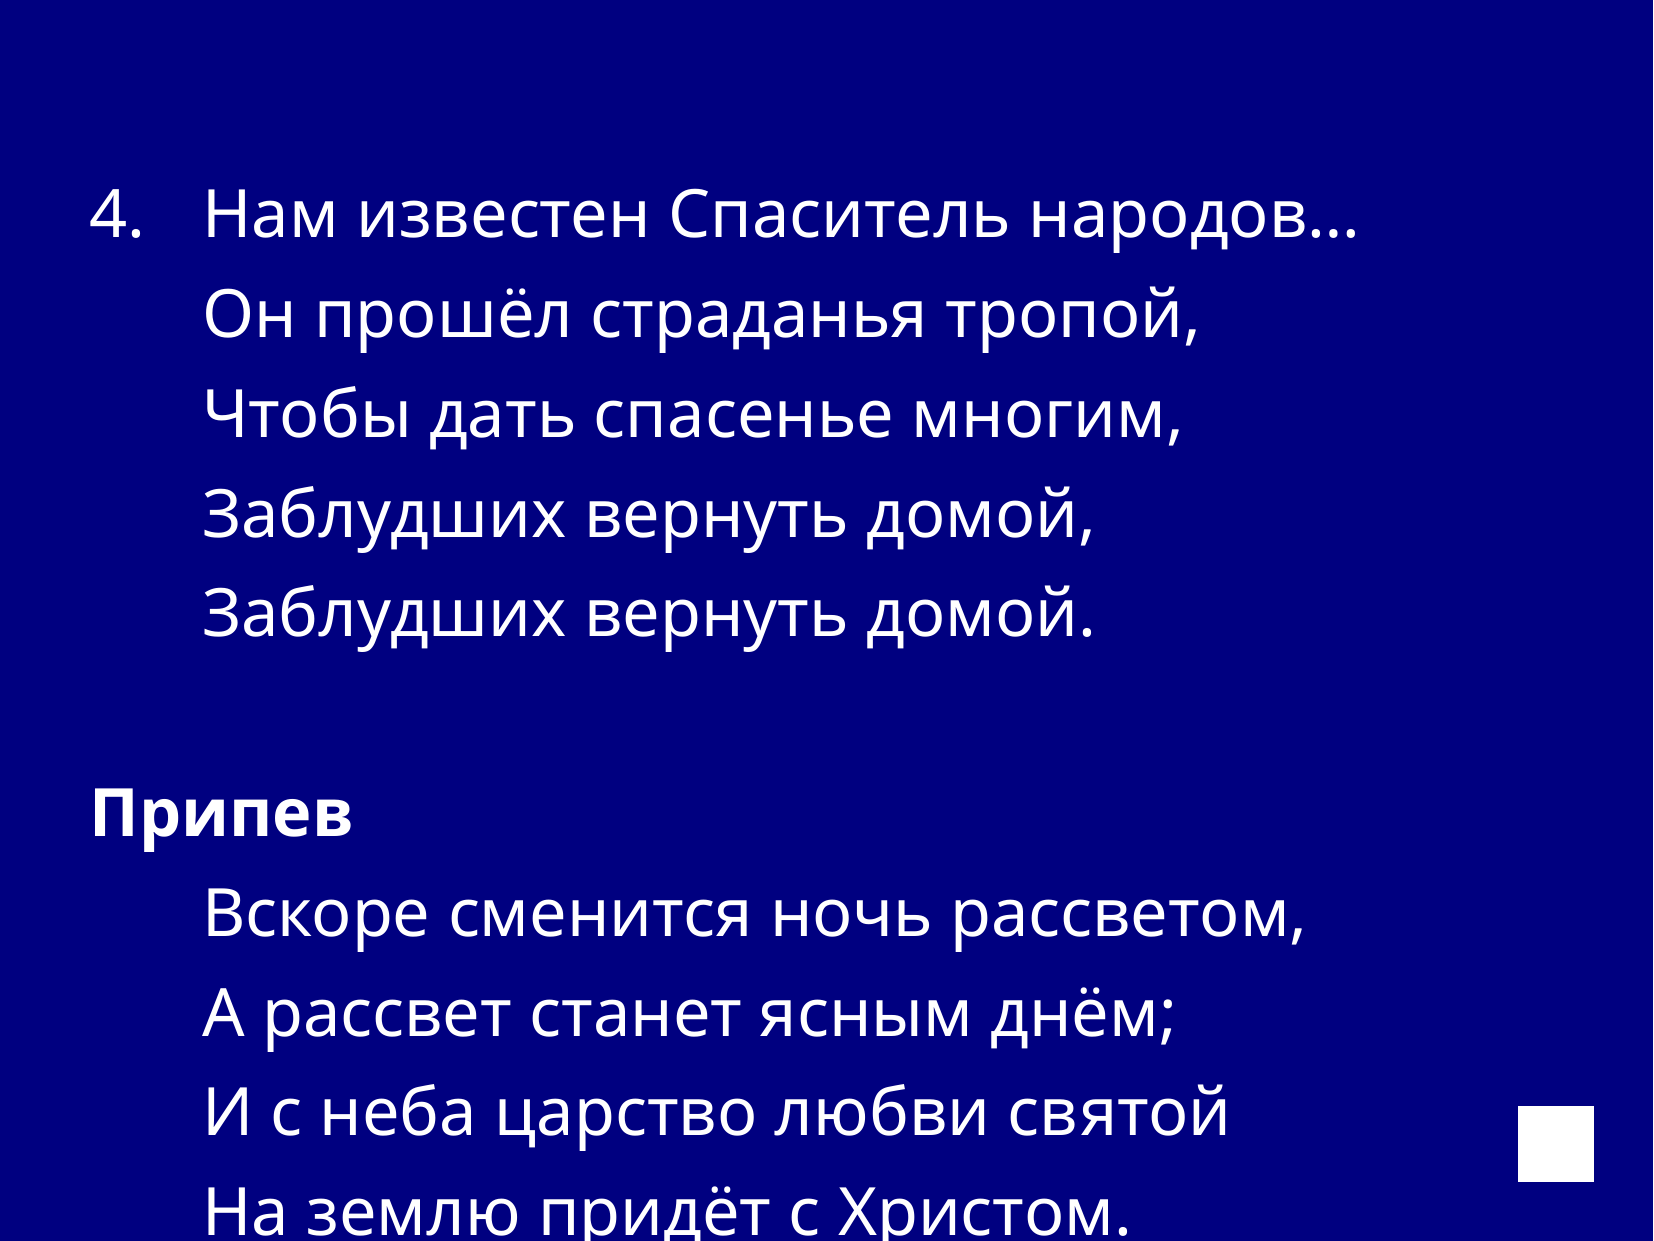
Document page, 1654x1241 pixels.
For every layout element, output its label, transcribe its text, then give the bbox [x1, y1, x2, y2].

text_box 4. Нам известен Спаситель народов… Он прошёл страданья тропой, Чтобы дать спасенье многим, Заблудших вернуть домой, Заблудших вернуть домой. Припев Вскоре сменится ночь рассветом, А рассвет станет ясным днём; И с неба царство любви святой На землю придёт с Христом. [75, 150, 1576, 1163]
text_box [1518, 1106, 1594, 1182]
